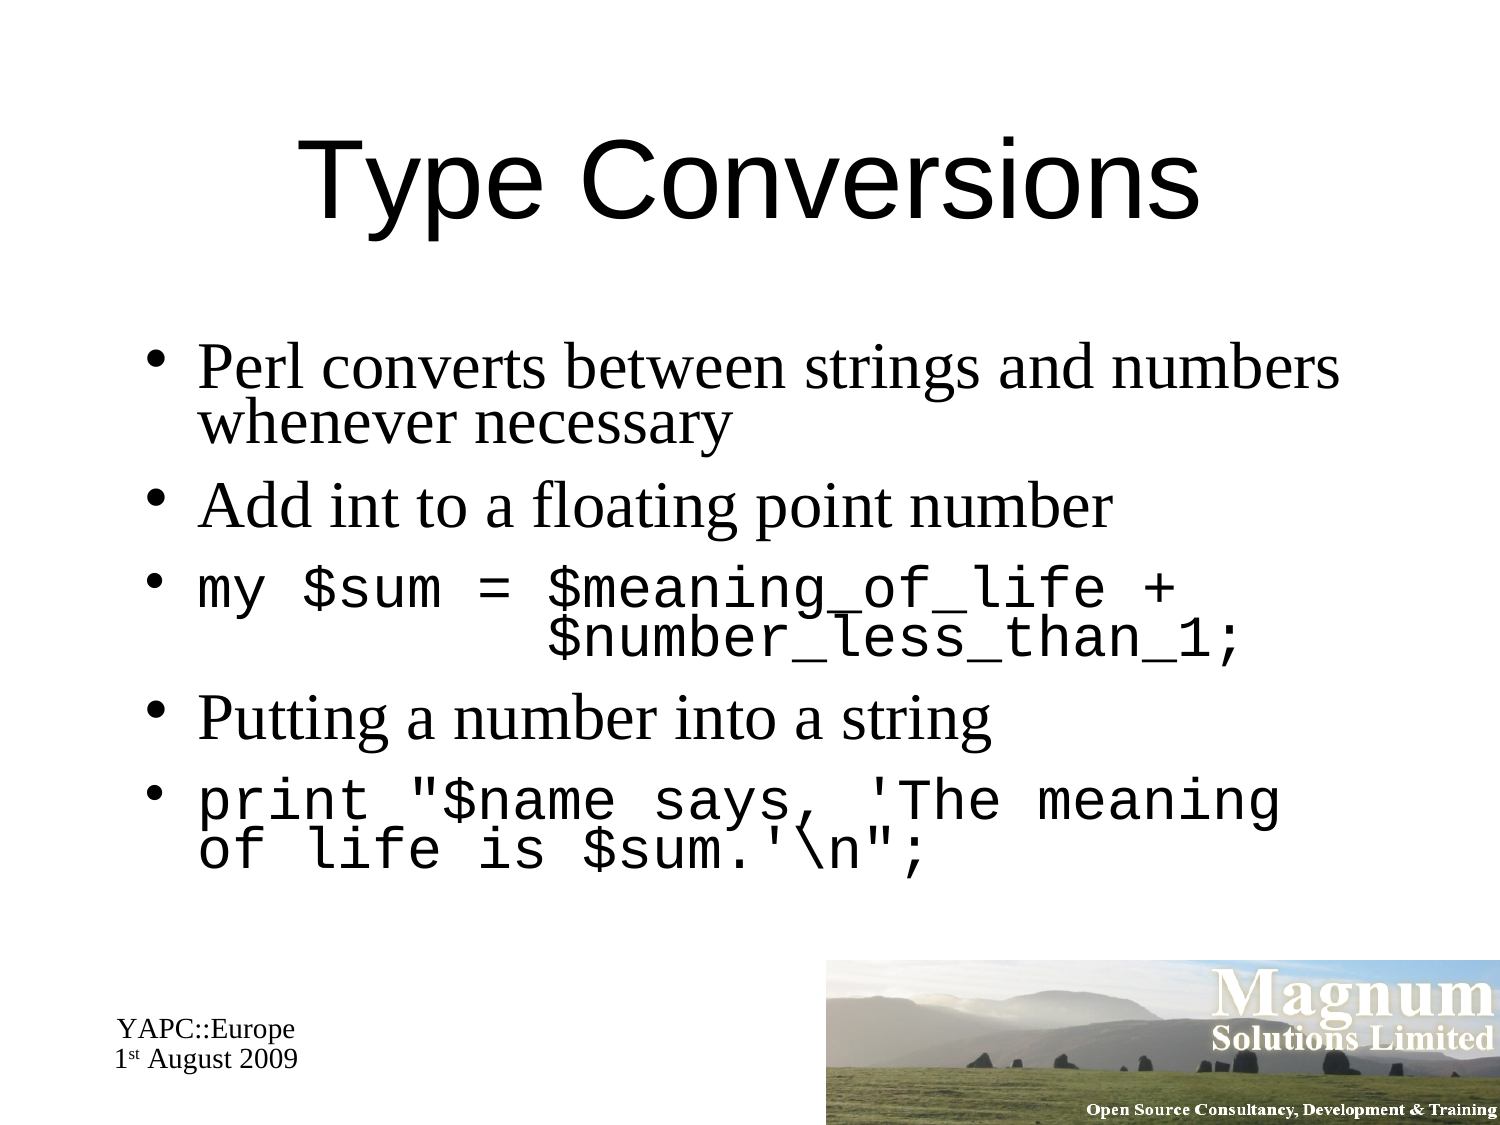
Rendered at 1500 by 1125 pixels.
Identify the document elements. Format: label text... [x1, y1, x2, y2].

picture [826, 960, 1500, 1125]
list Perl converts between strings and numbers whenever necessary Add int to a floating point number my $sum = $meaning_of_life + $number_less_than_1; Putting a number into a string print "$name says, 'The meaning of life is $sum.'\n"; [112, 337, 1388, 1013]
title Type Conversions [112, 62, 1388, 250]
